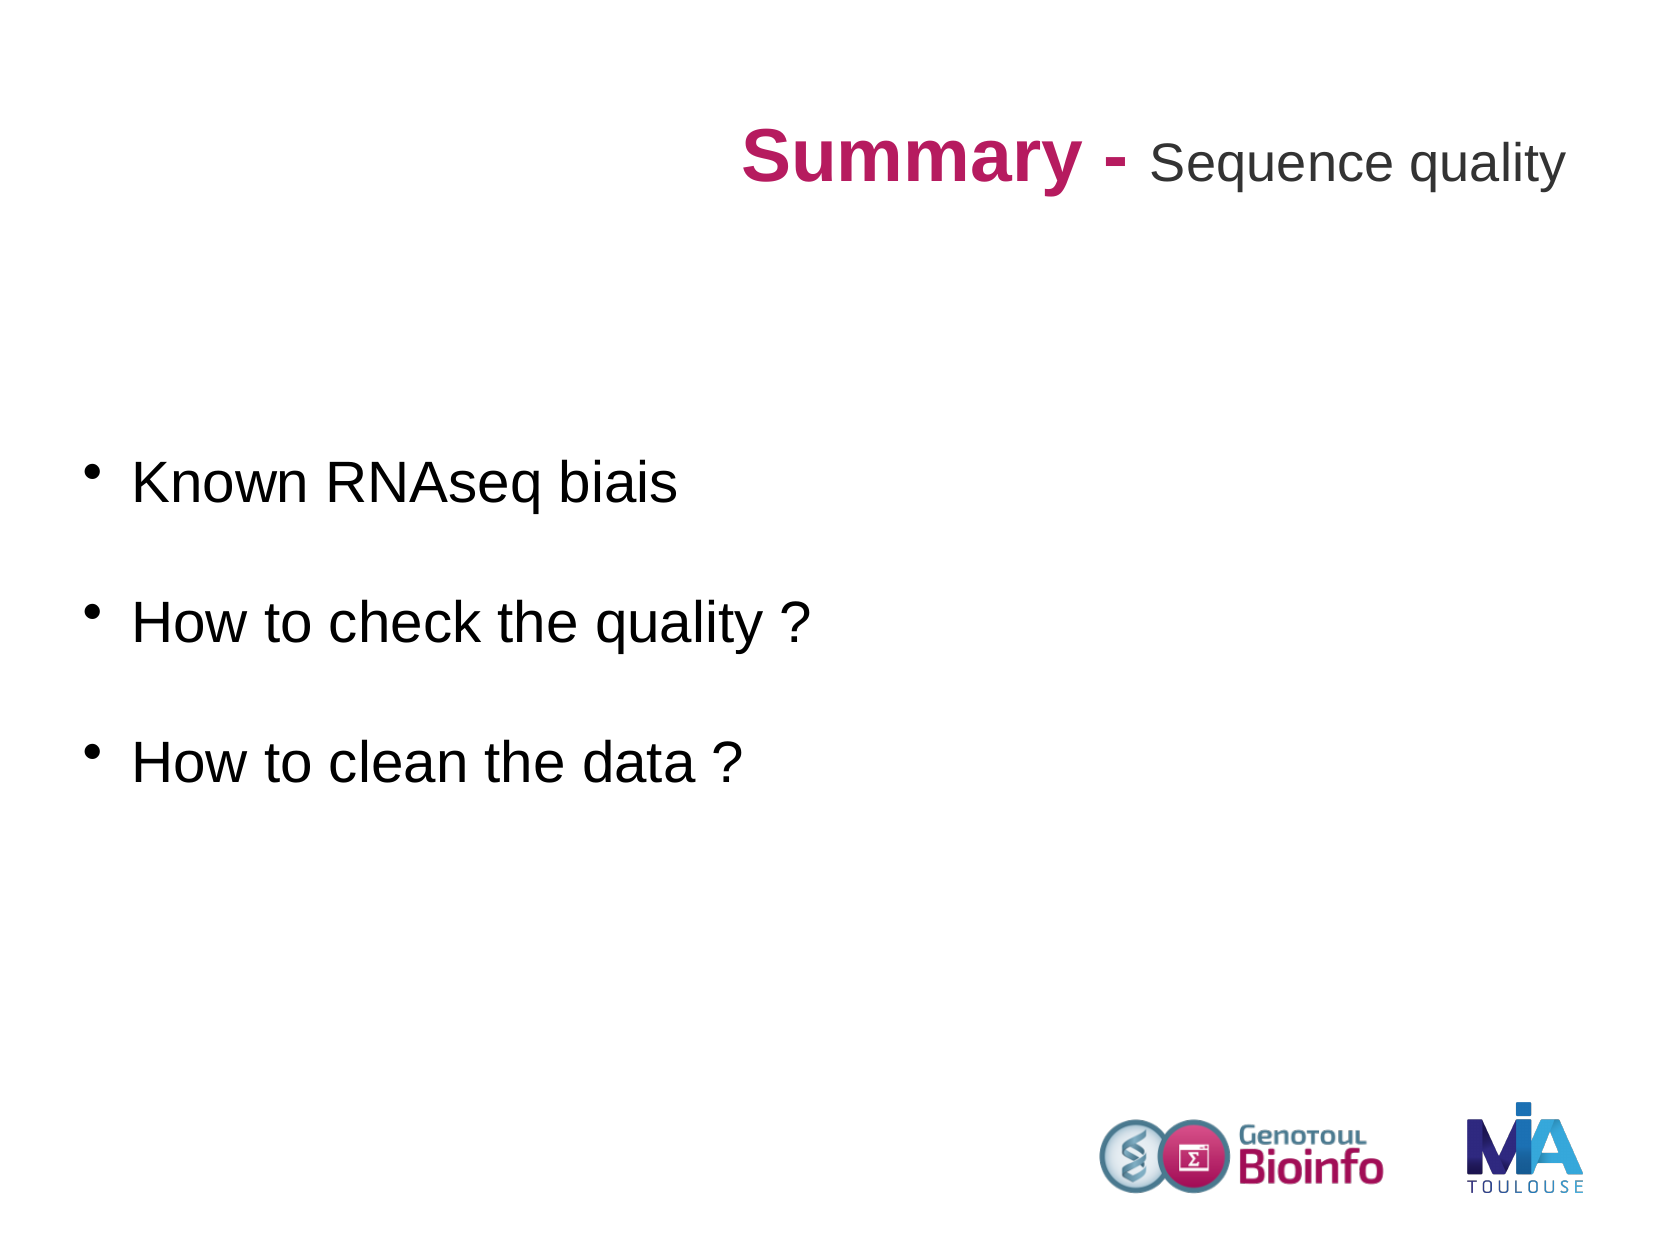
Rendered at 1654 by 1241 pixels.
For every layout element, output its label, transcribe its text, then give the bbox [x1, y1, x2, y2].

text_box Known RNAseq biais How to check the quality ? How to clean the data ? [82, 360, 1567, 1081]
picture [1090, 1110, 1394, 1203]
text_box Summary - Sequence quality [82, 49, 1567, 254]
picture [1467, 1102, 1583, 1193]
